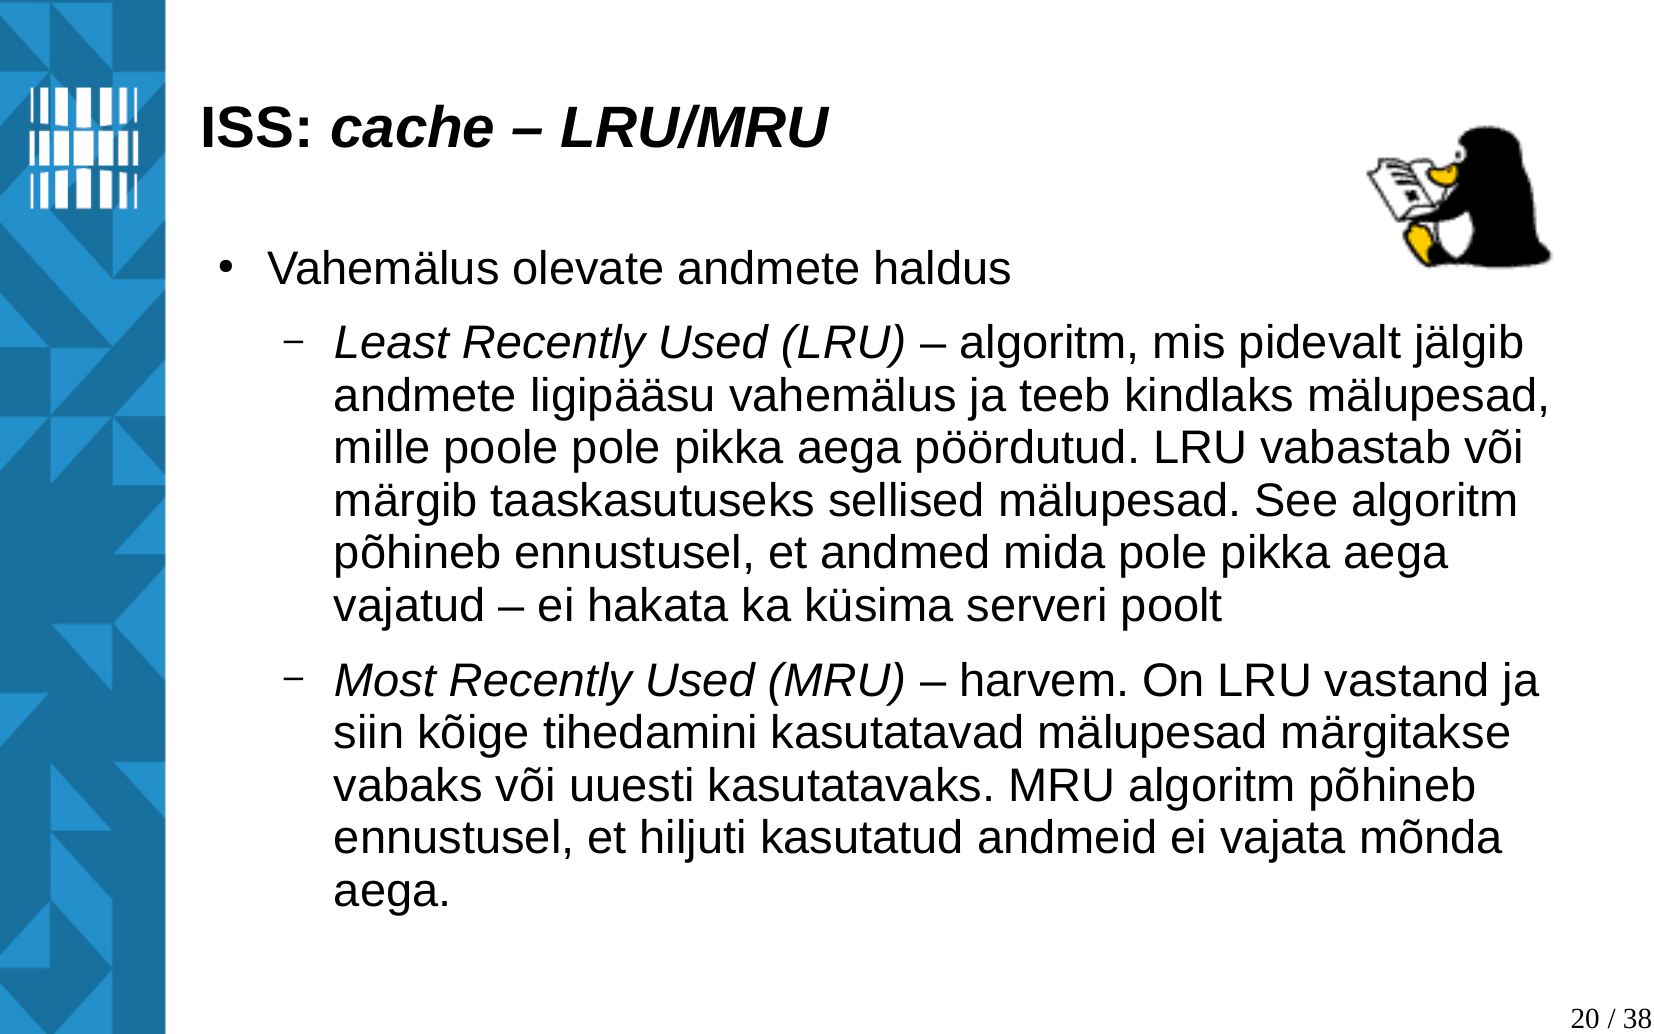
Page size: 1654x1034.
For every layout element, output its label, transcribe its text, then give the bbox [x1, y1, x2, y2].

picture [1351, 82, 1573, 280]
list Vahemälus olevate andmete haldus Least Recently Used (LRU) – algoritm, mis pidevalt jälgib andmete ligipääsu vahemälus ja teeb kindlaks mälupesad, mille poole pole pikka aega pöördutud. LRU vabastab või märgib taaskasutuseks sellised mälupesad. See algoritm põhineb ennustusel, et andmed mida pole pikka aega vajatud – ei hakata ka küsima serveri poolt Most Recently Used (MRU) – harvem. On LRU vastand ja siin kõige tihedamini kasutatavad mälupesad märgitakse vabaks või uuesti kasutatavaks. MRU algoritm põhineb ennustusel, et hiljuti kasutatud andmeid ei vajata mõnda aega. [200, 241, 1595, 924]
title ISS: cache – LRU/MRU [200, 41, 1595, 214]
